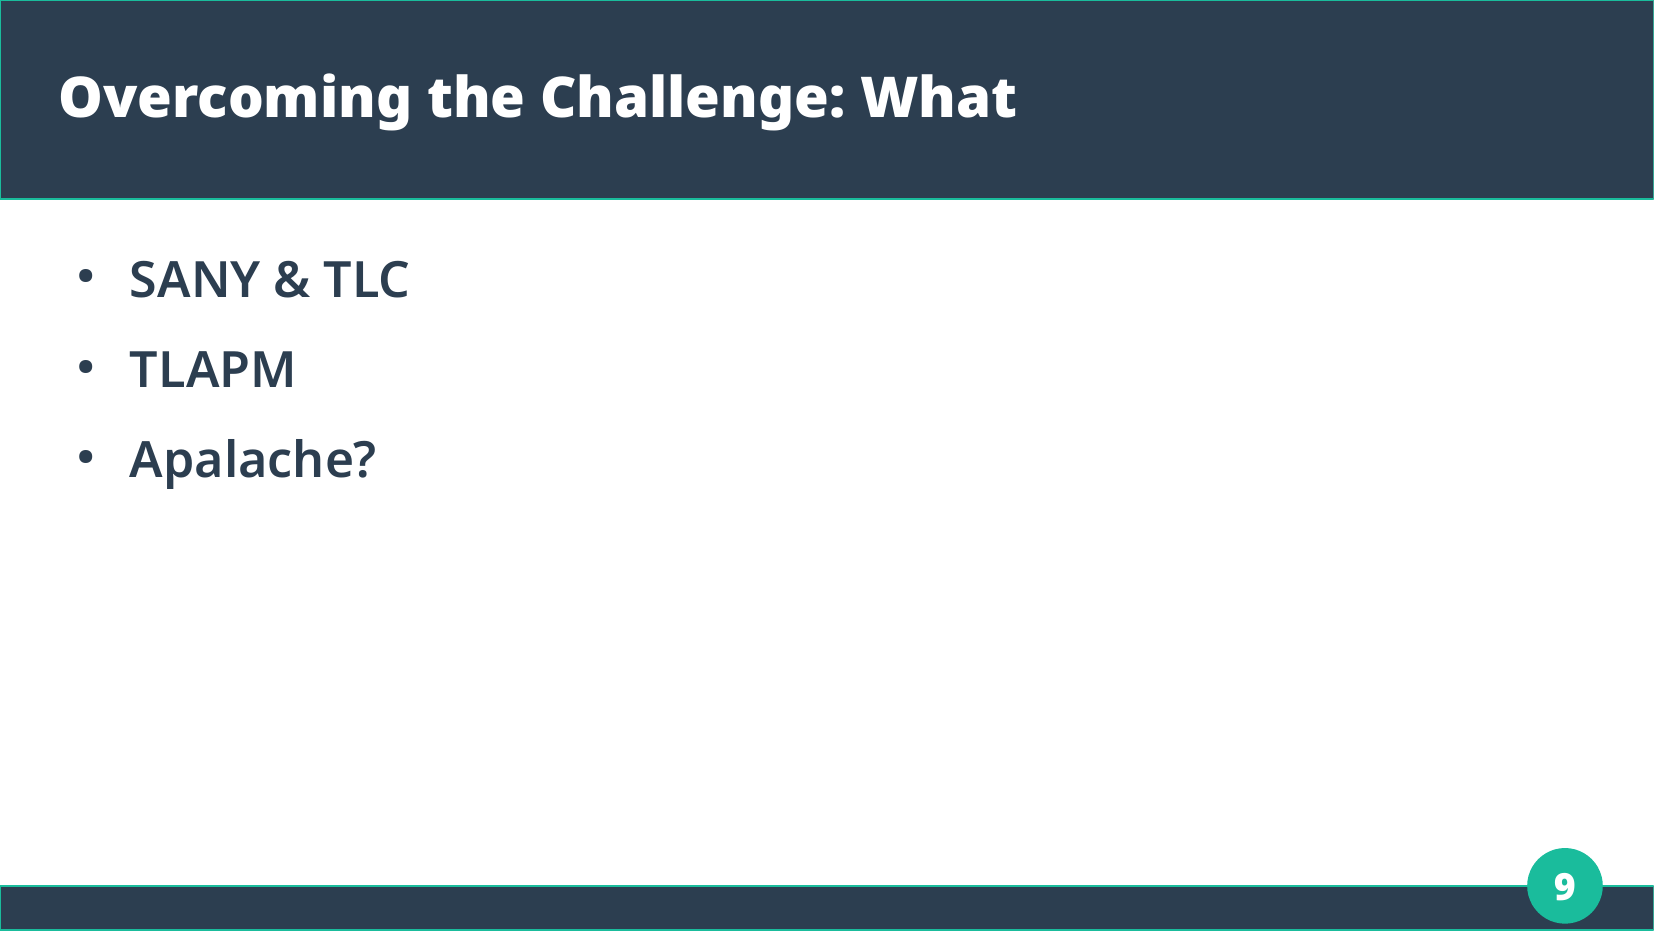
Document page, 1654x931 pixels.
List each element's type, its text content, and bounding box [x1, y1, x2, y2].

list SANY & TLC TLAPM Apalache? [59, 243, 1595, 864]
title Overcoming the Challenge: What [59, 37, 1595, 155]
